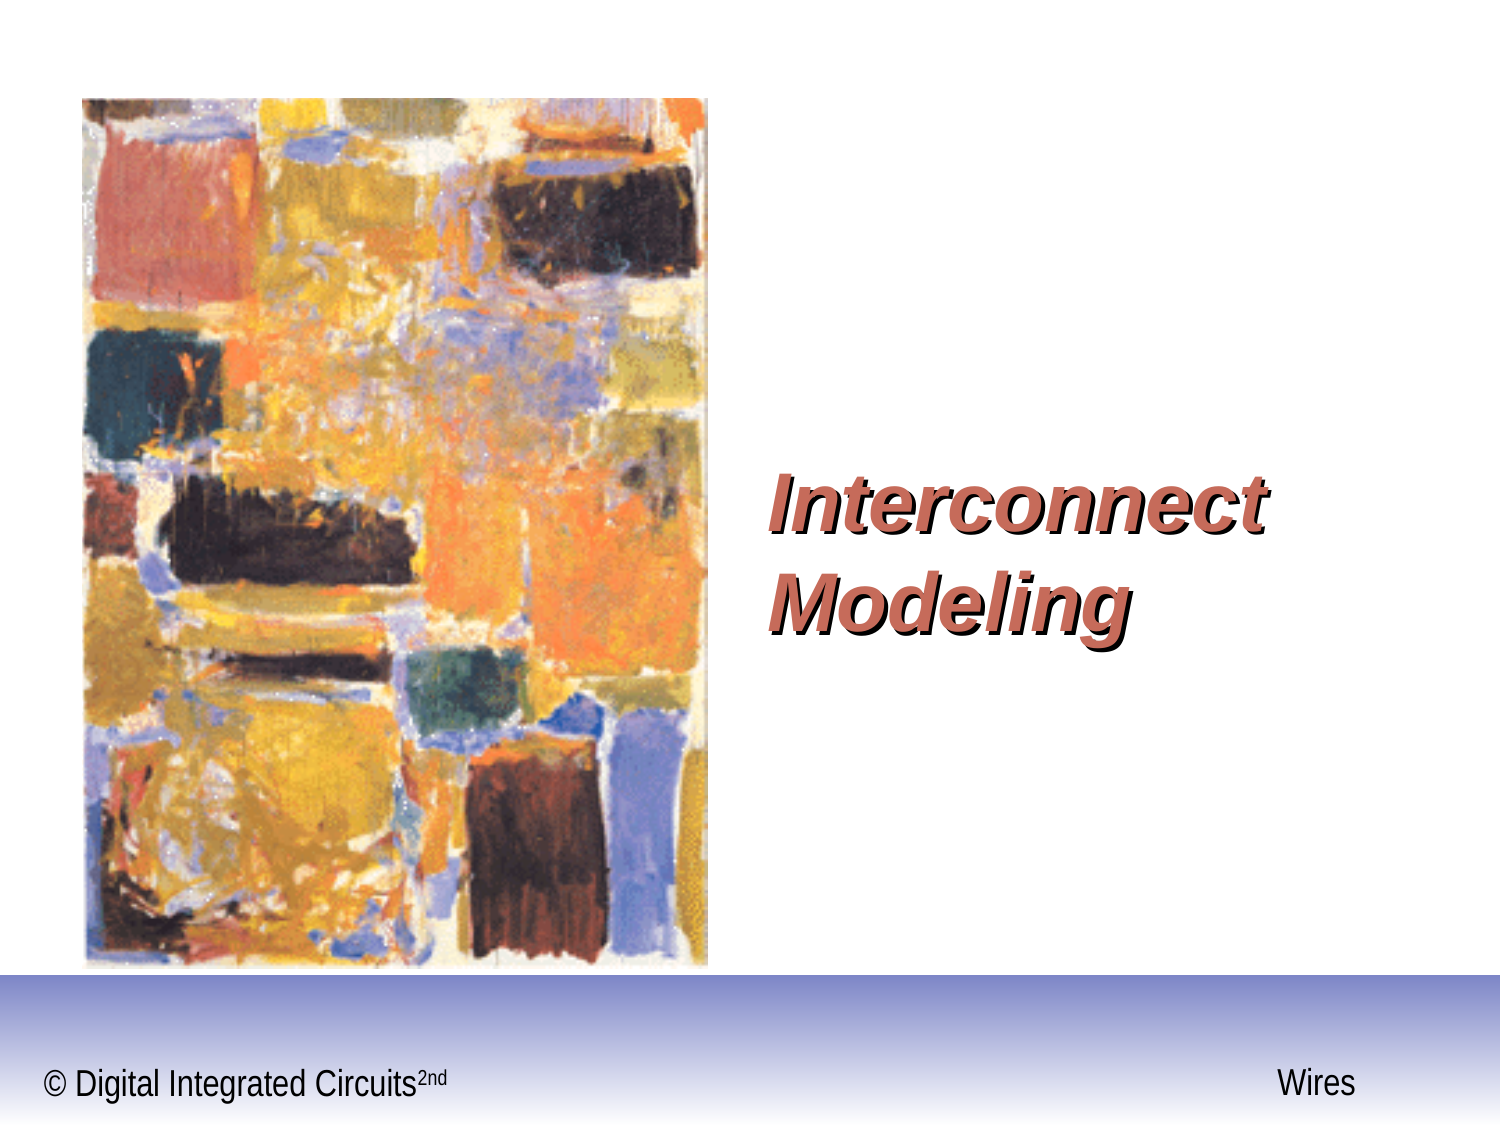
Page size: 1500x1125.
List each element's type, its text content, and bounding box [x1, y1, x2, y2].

picture [82, 98, 708, 969]
text_box Interconnect Modeling [752, 440, 1316, 656]
